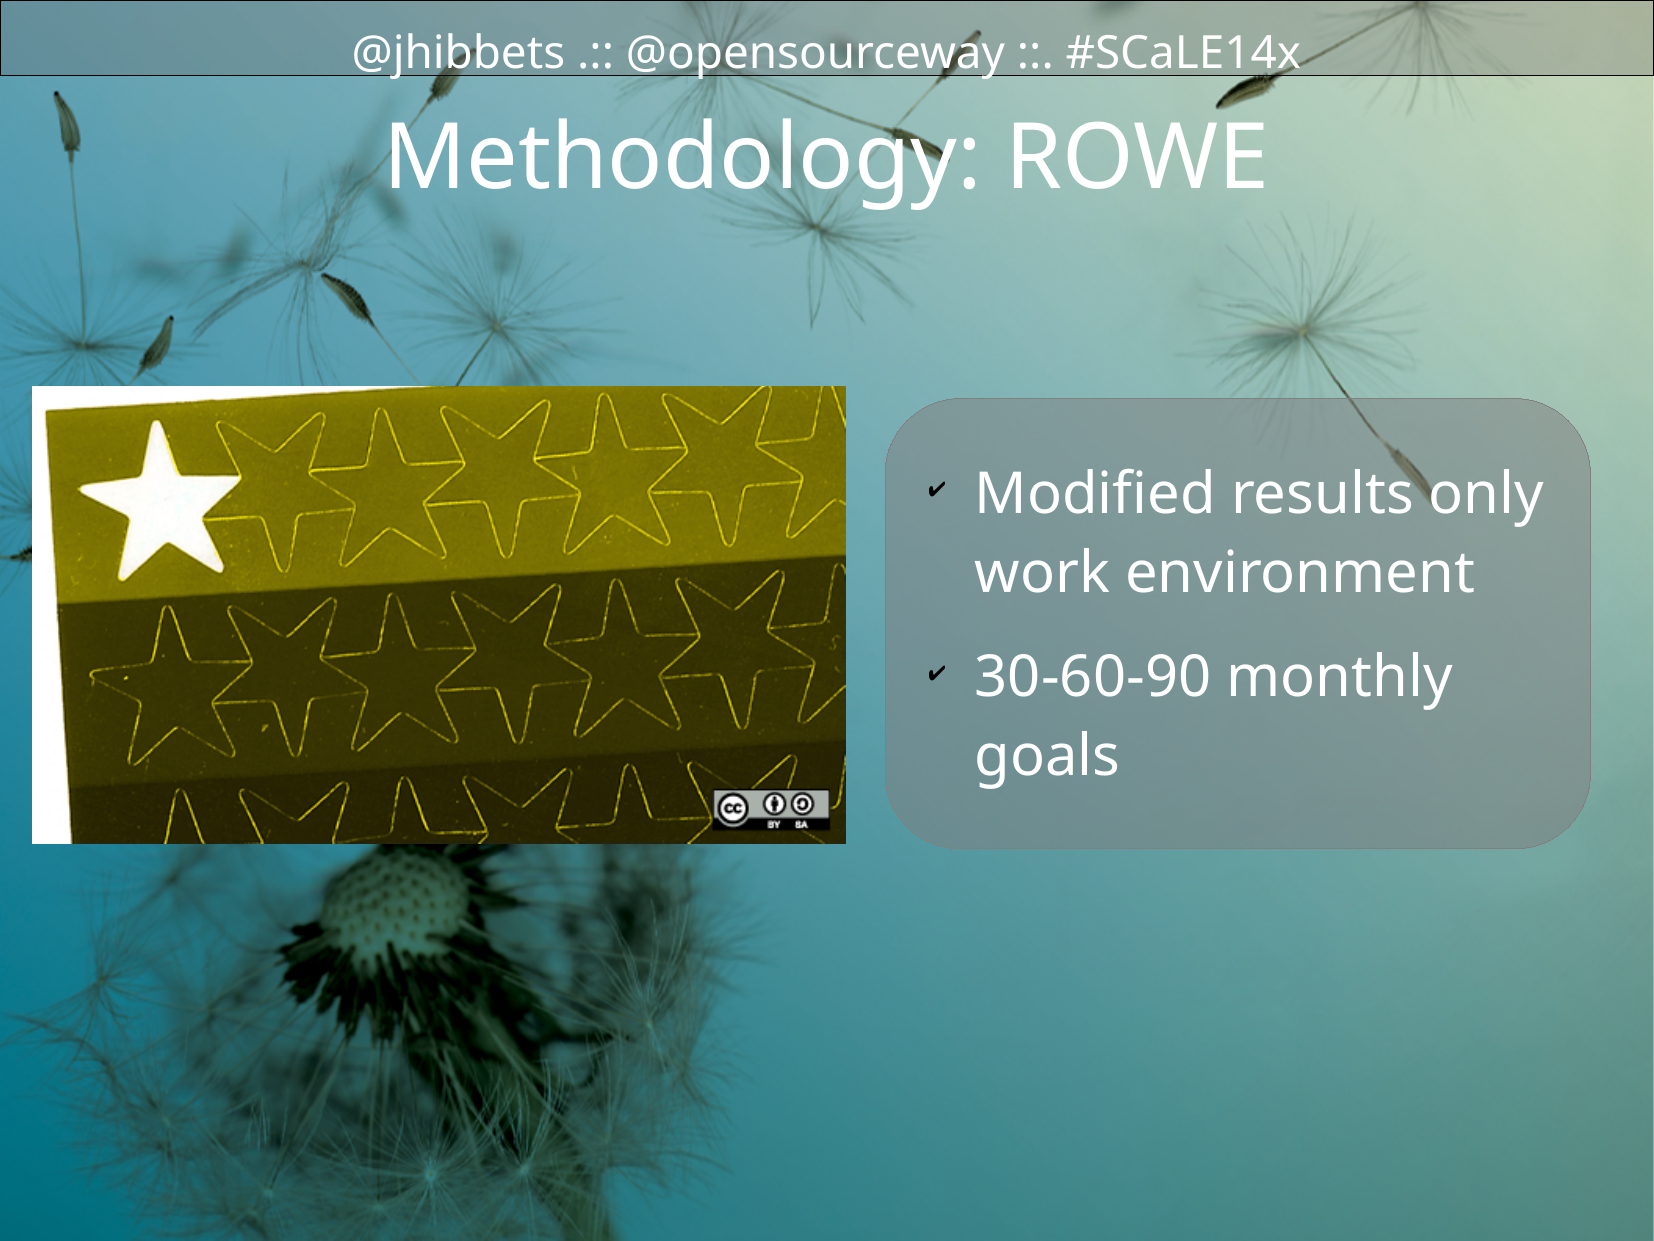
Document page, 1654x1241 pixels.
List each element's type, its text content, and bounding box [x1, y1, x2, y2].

title Methodology: ROWE [82, 49, 1571, 257]
list Modified results only work environment 30-60-90 monthly goals [913, 451, 1551, 855]
picture [0, 76, 1654, 1241]
text_box [885, 398, 1591, 840]
